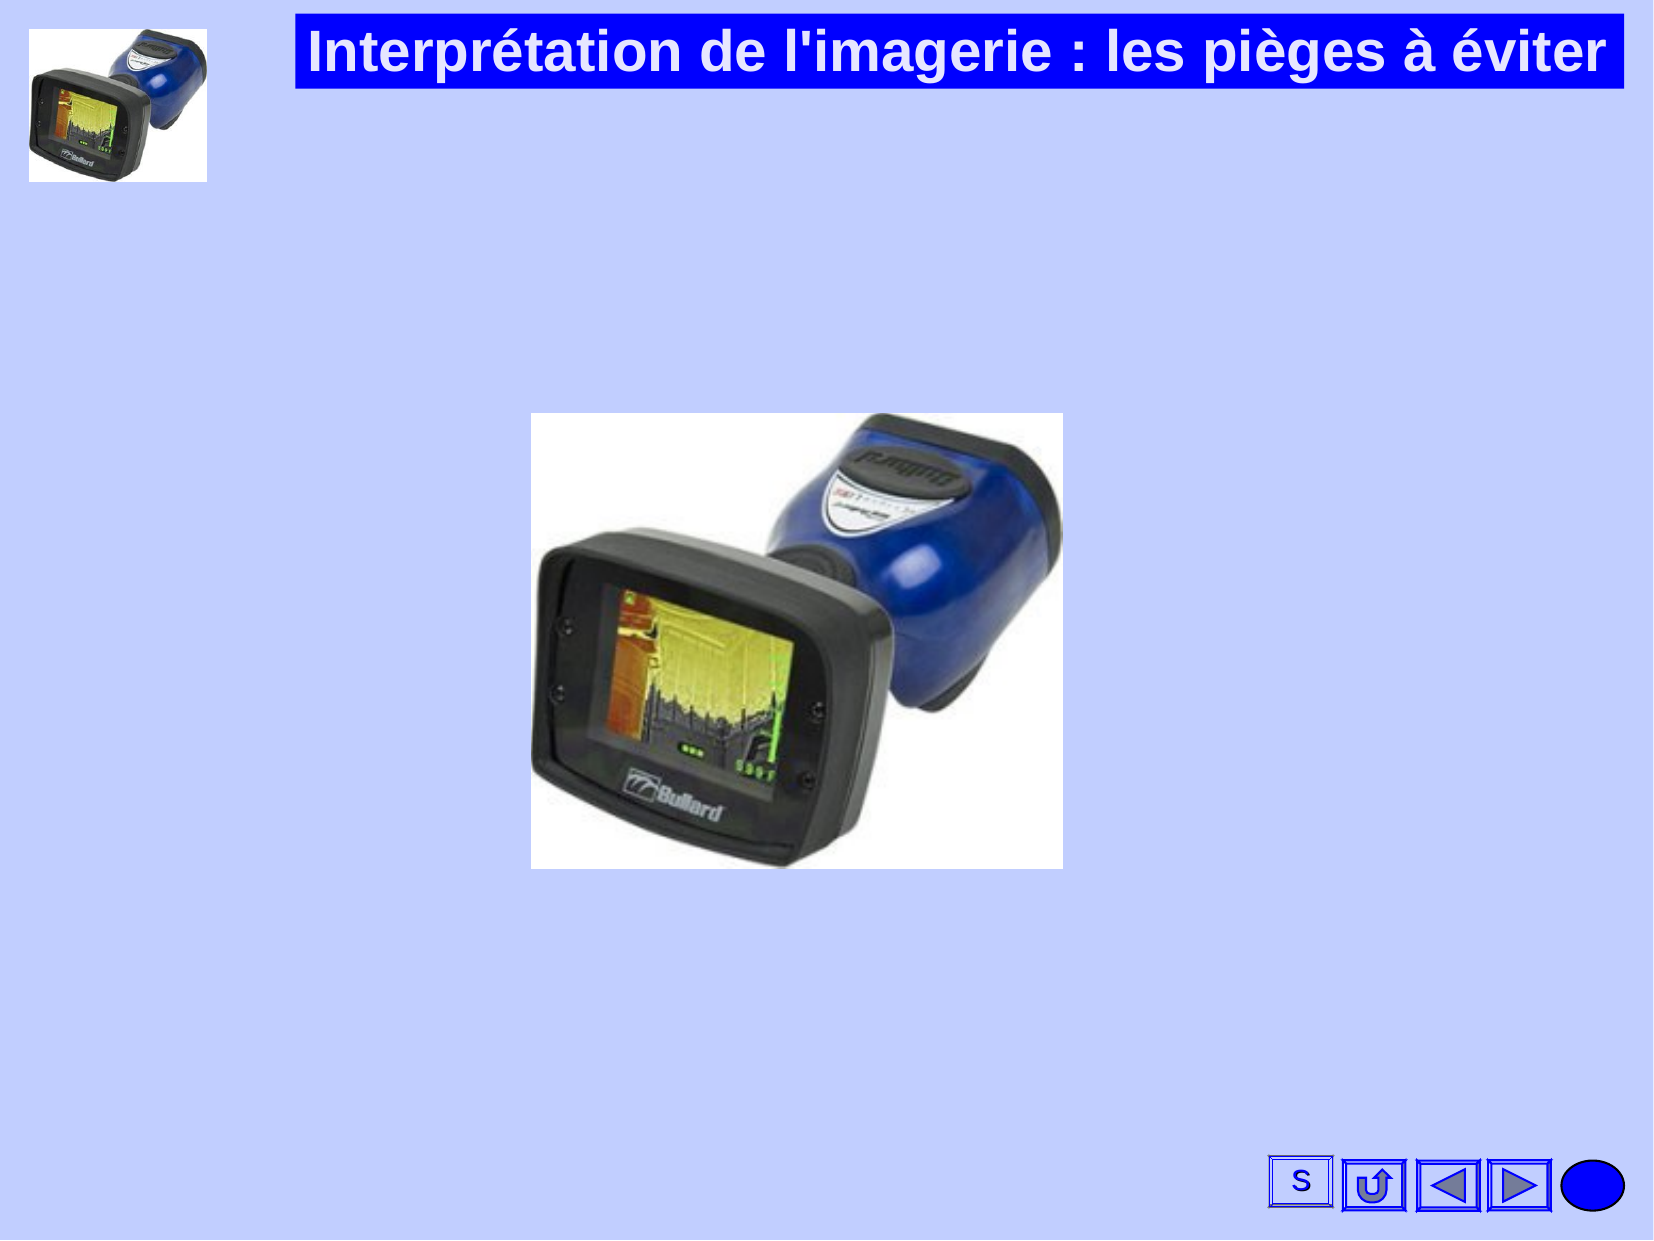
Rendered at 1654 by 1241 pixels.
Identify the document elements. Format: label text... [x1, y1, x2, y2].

picture [29, 29, 207, 182]
picture [531, 413, 1063, 869]
text_box [1561, 1160, 1625, 1211]
text_box Interprétation de l'imagerie : les pièges à éviter [295, 13, 1625, 89]
